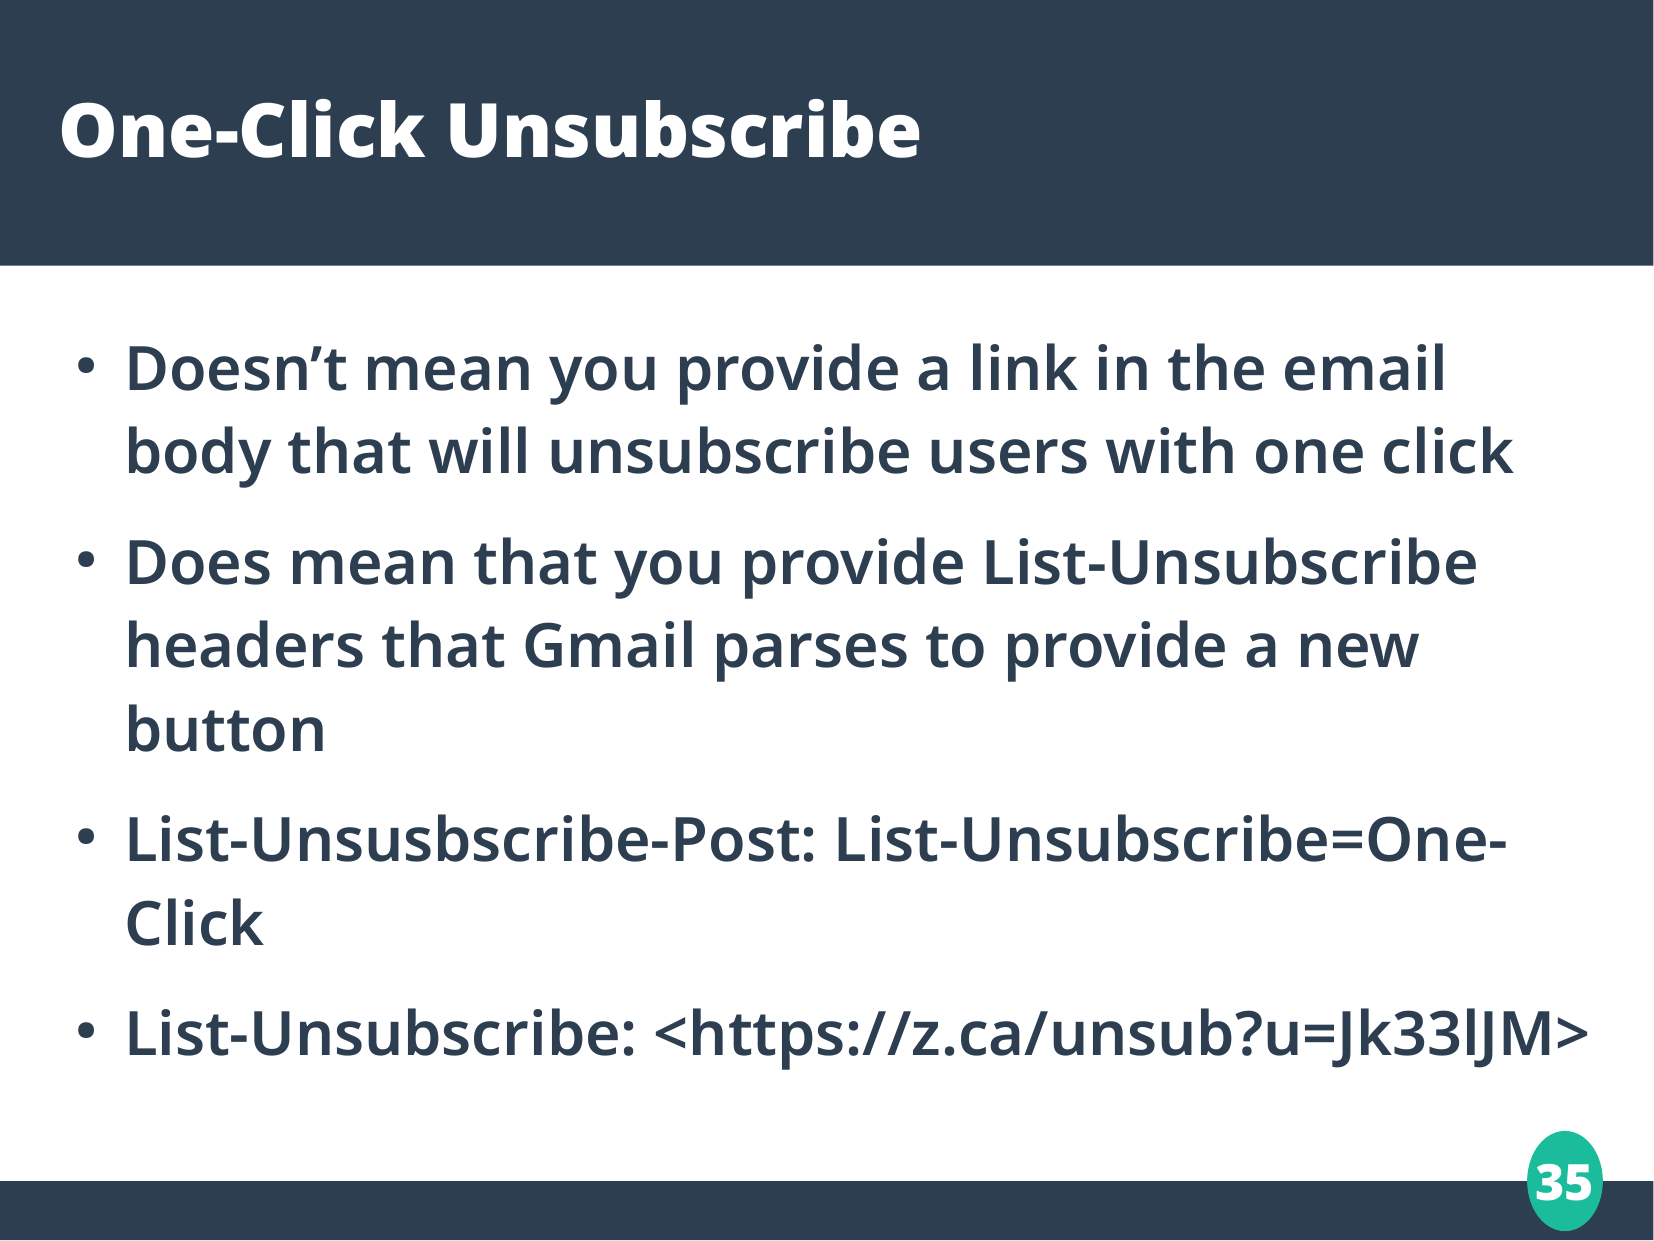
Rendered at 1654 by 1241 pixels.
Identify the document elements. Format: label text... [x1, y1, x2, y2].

title One-Click Unsubscribe [59, 49, 1595, 207]
list Doesn’t mean you provide a link in the email body that will unsubscribe users with one click Does mean that you provide List-Unsubscribe headers that Gmail parses to provide a new button List-Unsusbscribe-Post: List-Unsubscribe=One-Click List-Unsubscribe: <https://z.ca/unsub?u=Jk33lJM> [59, 324, 1595, 1152]
